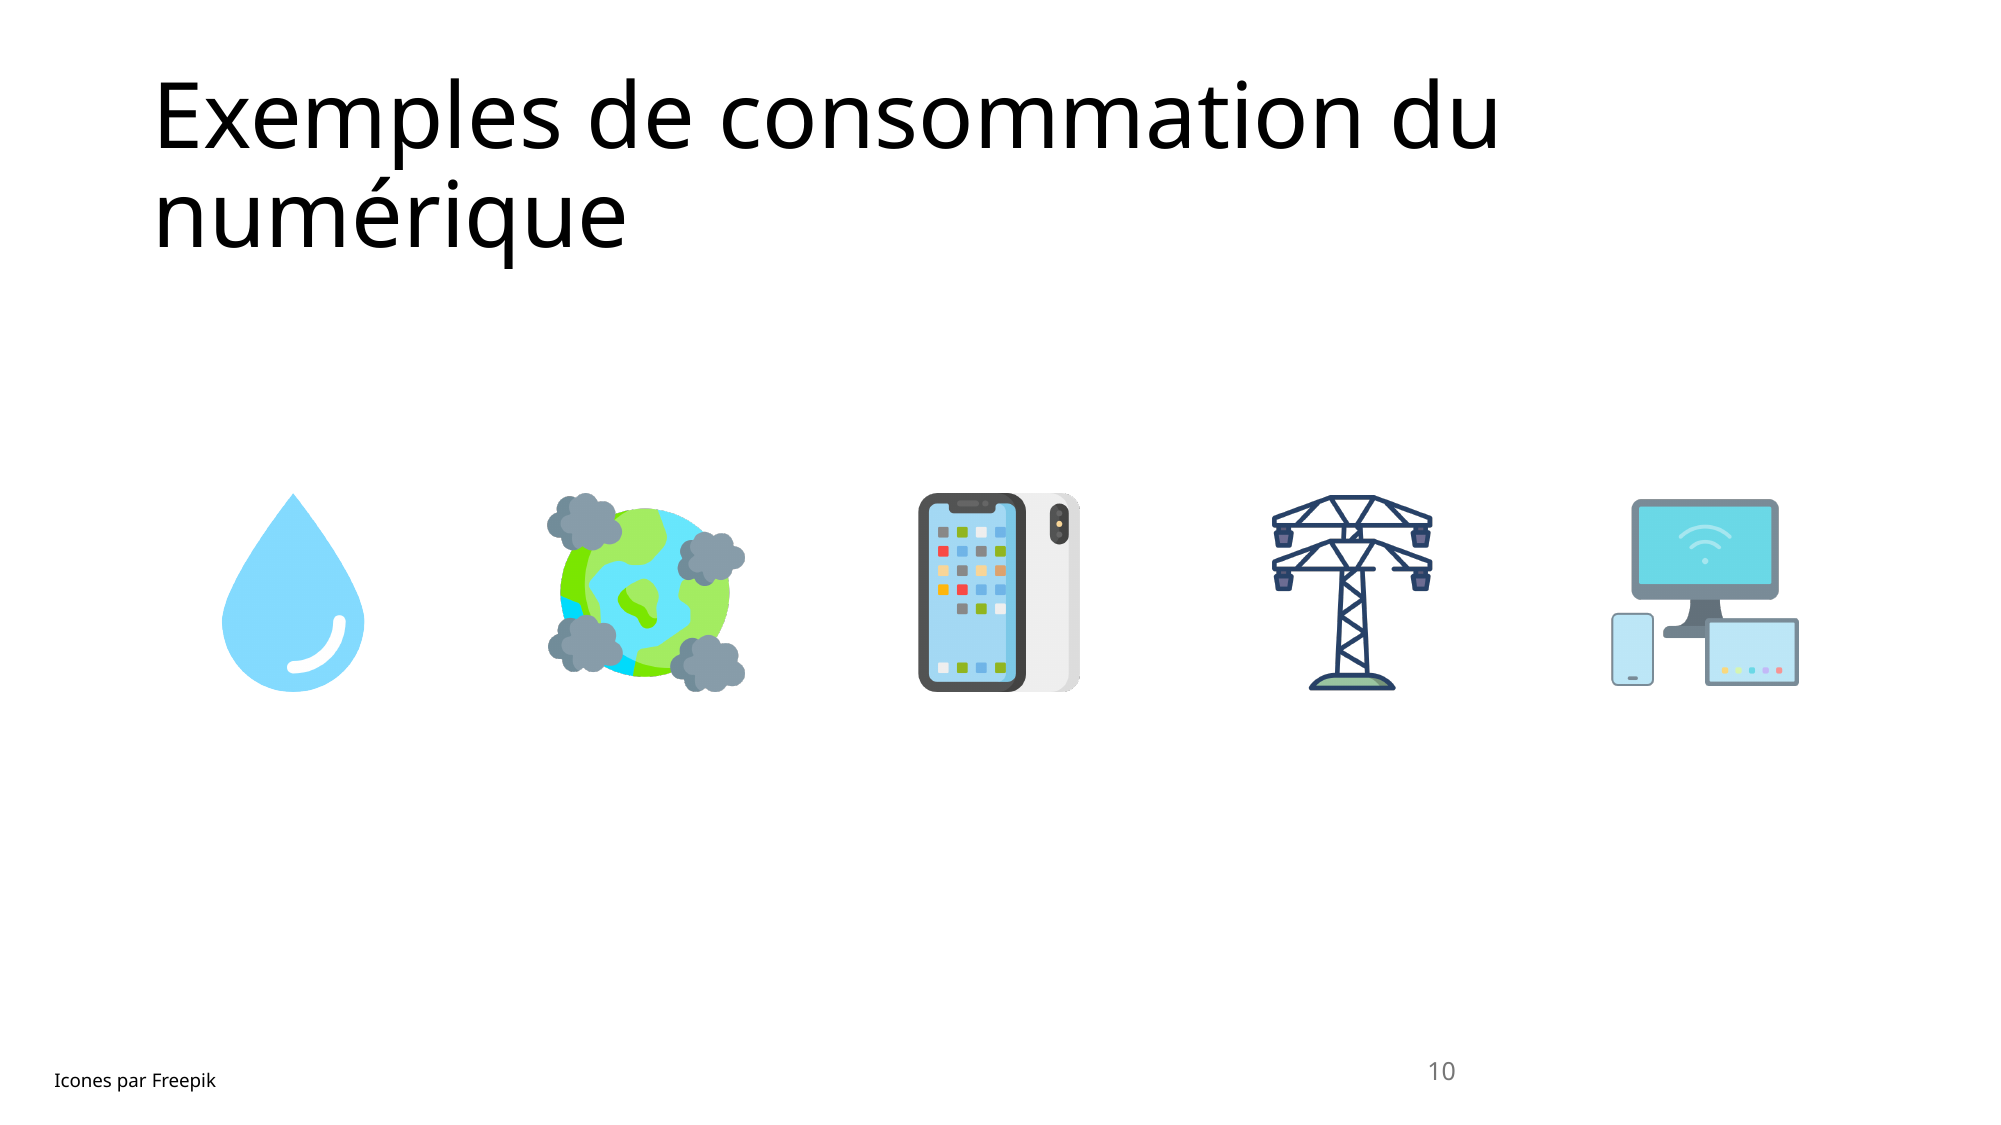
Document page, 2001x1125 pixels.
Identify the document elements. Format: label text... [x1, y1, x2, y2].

picture [1605, 493, 1805, 692]
picture [899, 493, 1099, 692]
text_box Icones par Freepik [39, 1061, 365, 1100]
picture [546, 493, 746, 692]
picture [193, 493, 393, 692]
slide_number 10 [1412, 1042, 1863, 1103]
picture [1252, 493, 1452, 692]
title Exemples de consommation du numérique [137, 59, 1863, 278]
